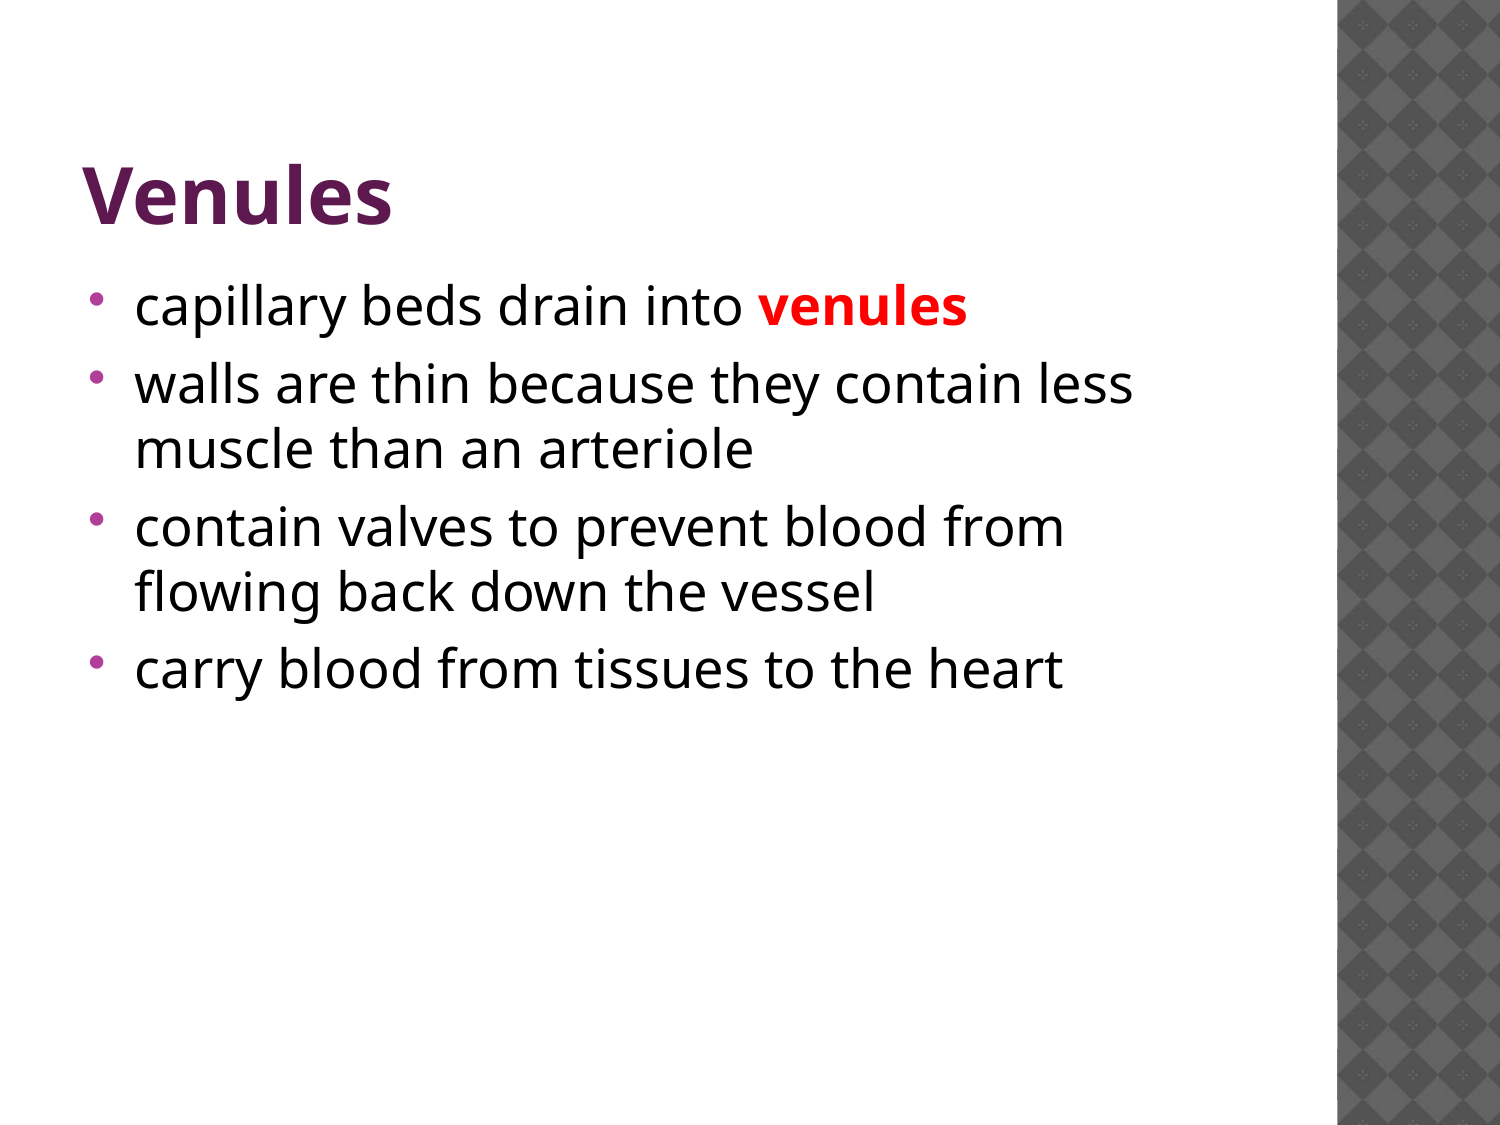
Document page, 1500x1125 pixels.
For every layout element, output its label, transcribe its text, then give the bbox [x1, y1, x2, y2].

picture [1337, 0, 1500, 1125]
list capillary beds drain into venules walls are thin because they contain less muscle than an arteriole contain valves to prevent blood from flowing back down the vessel carry blood from tissues to the heart [75, 264, 1263, 1060]
title Venules [75, 52, 1263, 240]
